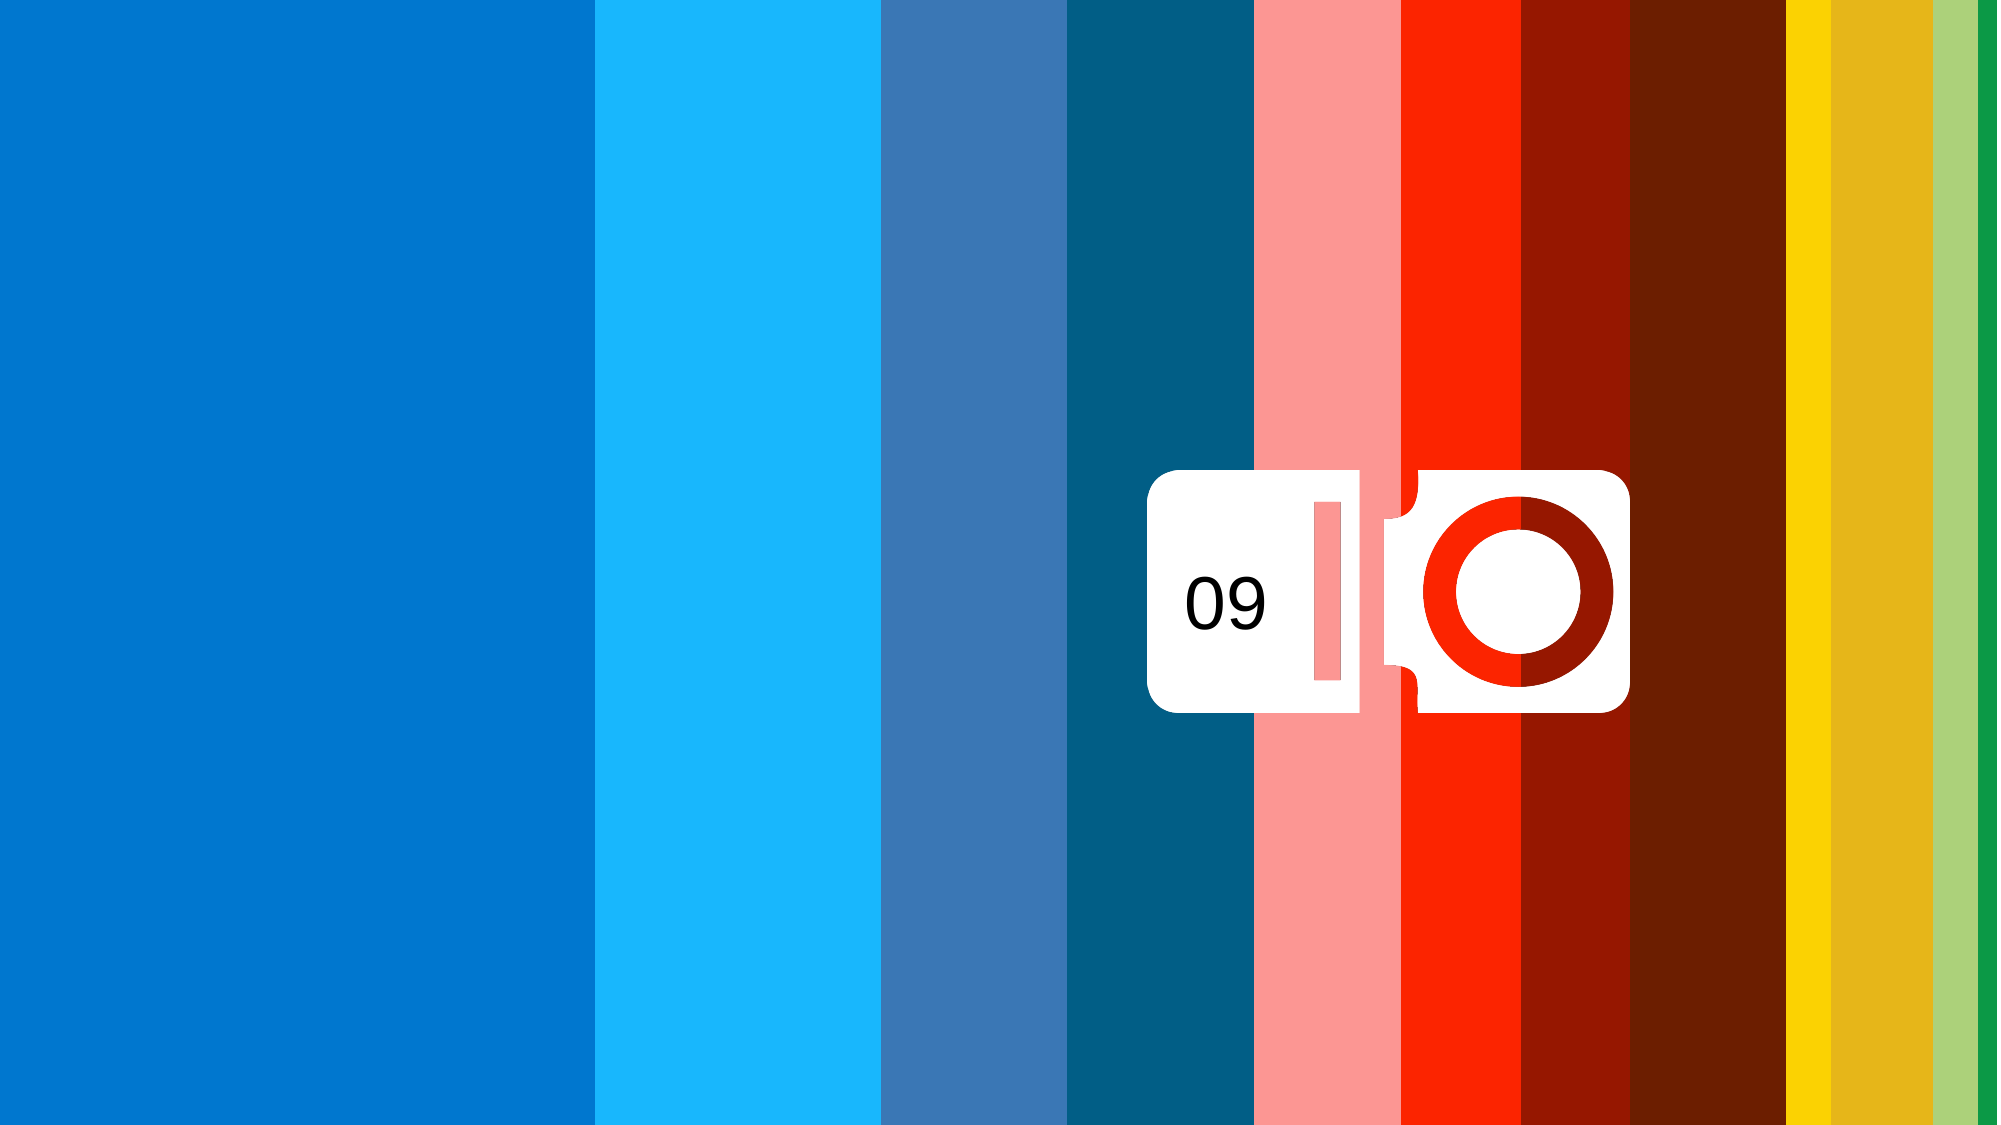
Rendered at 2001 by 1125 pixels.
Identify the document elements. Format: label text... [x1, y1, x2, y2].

picture [1148, 470, 1630, 713]
text_box 09 [1169, 547, 1299, 654]
text_box [0, 0, 1997, 1125]
